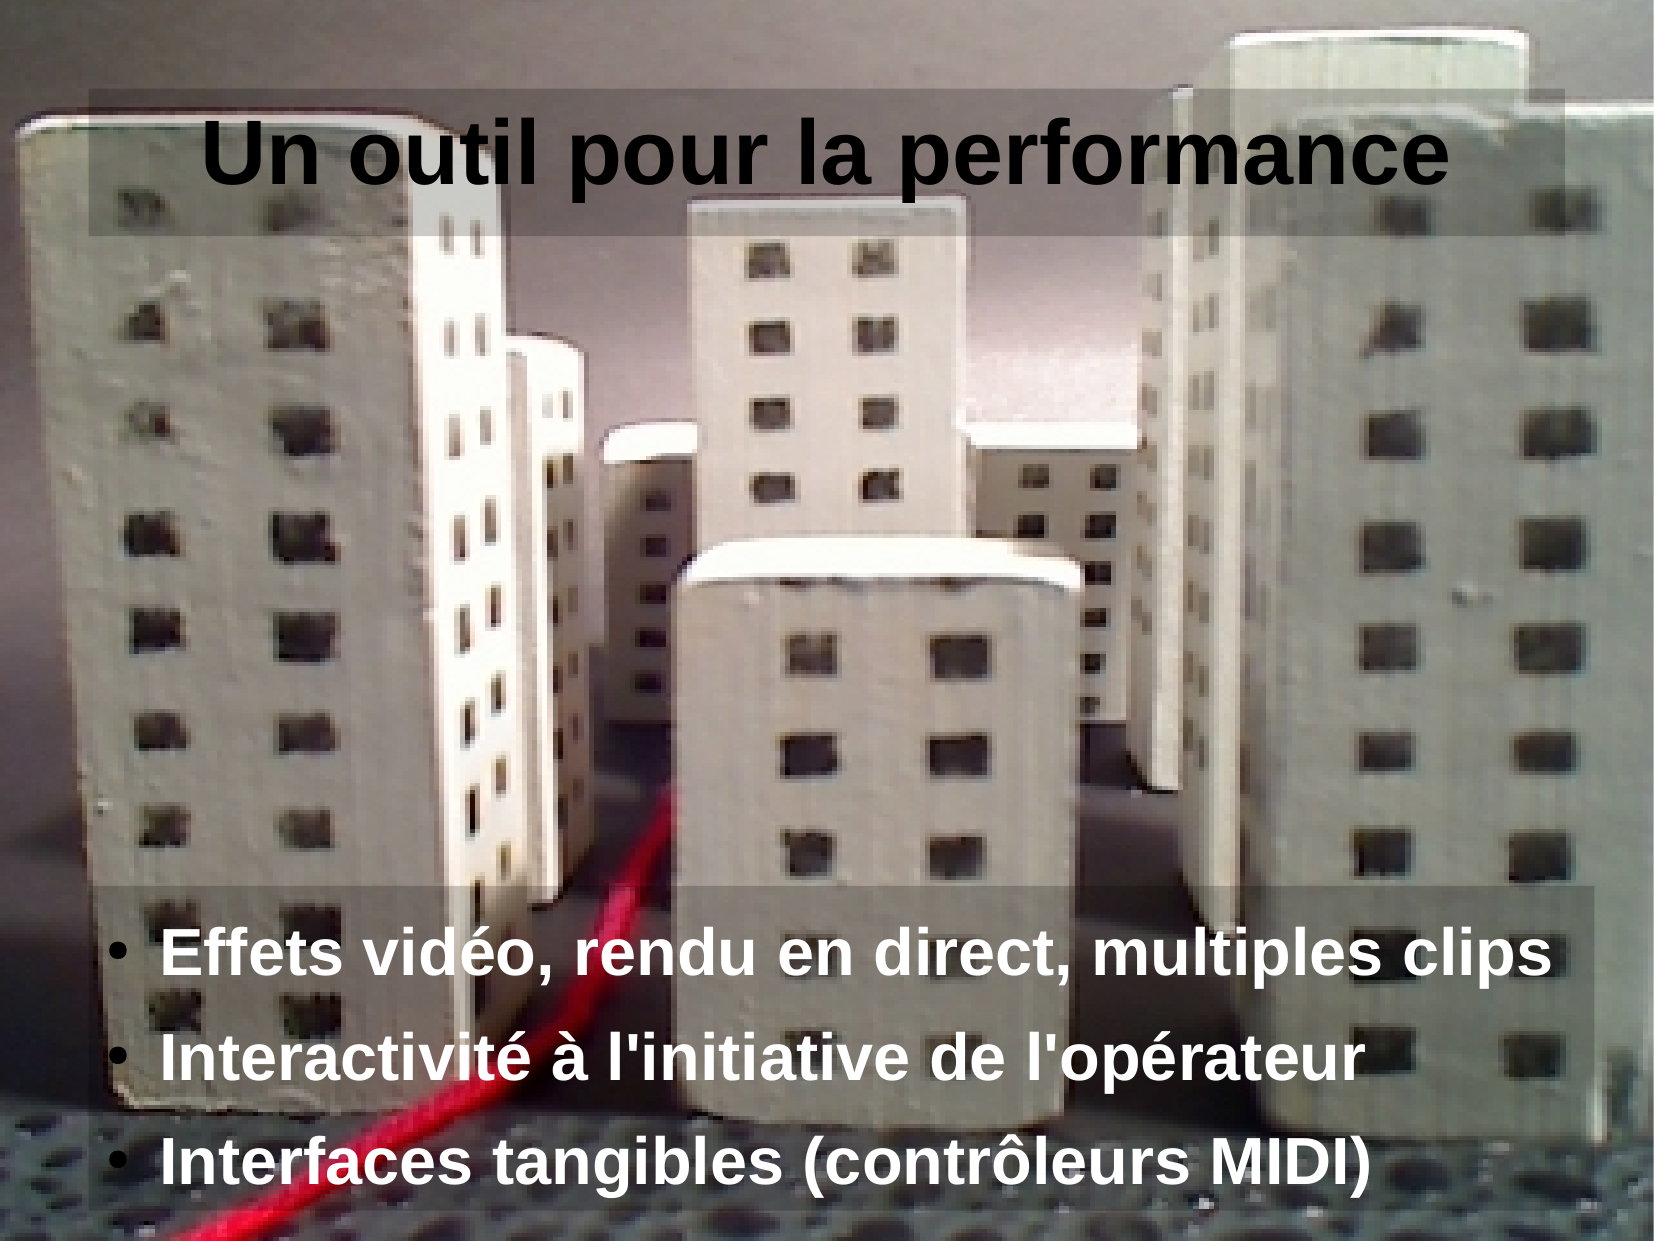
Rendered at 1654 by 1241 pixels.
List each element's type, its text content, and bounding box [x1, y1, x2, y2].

title Un outil pour la performance [82, 49, 1571, 257]
list Effets vidéo, rendu en direct, multiples clips Interactivité à l'initiative de l'opérateur Interfaces tangibles (contrôleurs MIDI) [88, 915, 1577, 1211]
picture [0, 0, 1654, 1241]
text_box [88, 885, 1595, 1211]
